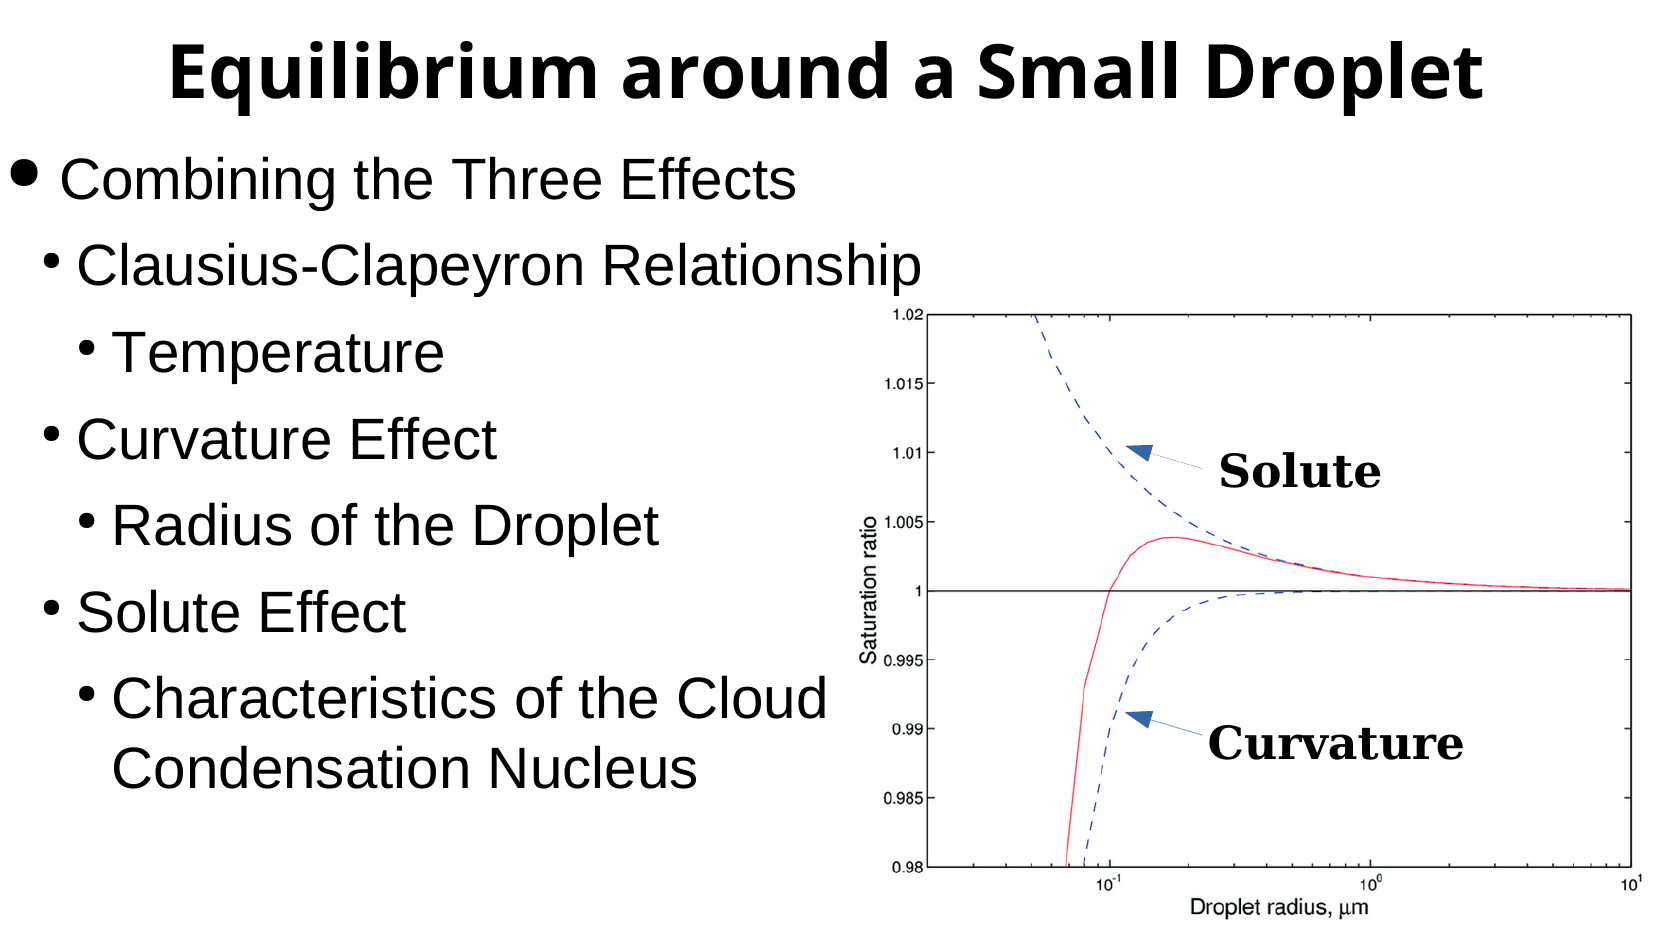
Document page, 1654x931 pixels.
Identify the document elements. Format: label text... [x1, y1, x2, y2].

text_box Solute [1187, 434, 1654, 931]
title Equilibrium around a Small Droplet [0, 17, 1654, 119]
text_box Combining the Three Effects Clausius-Clapeyron Relationship Temperature Curvature Effect Radius of the Droplet Solute Effect Characteristics of the Cloud Condensation Nucleus [0, 133, 975, 879]
text_box Curvature [1162, 712, 1511, 788]
picture [848, 296, 1652, 923]
